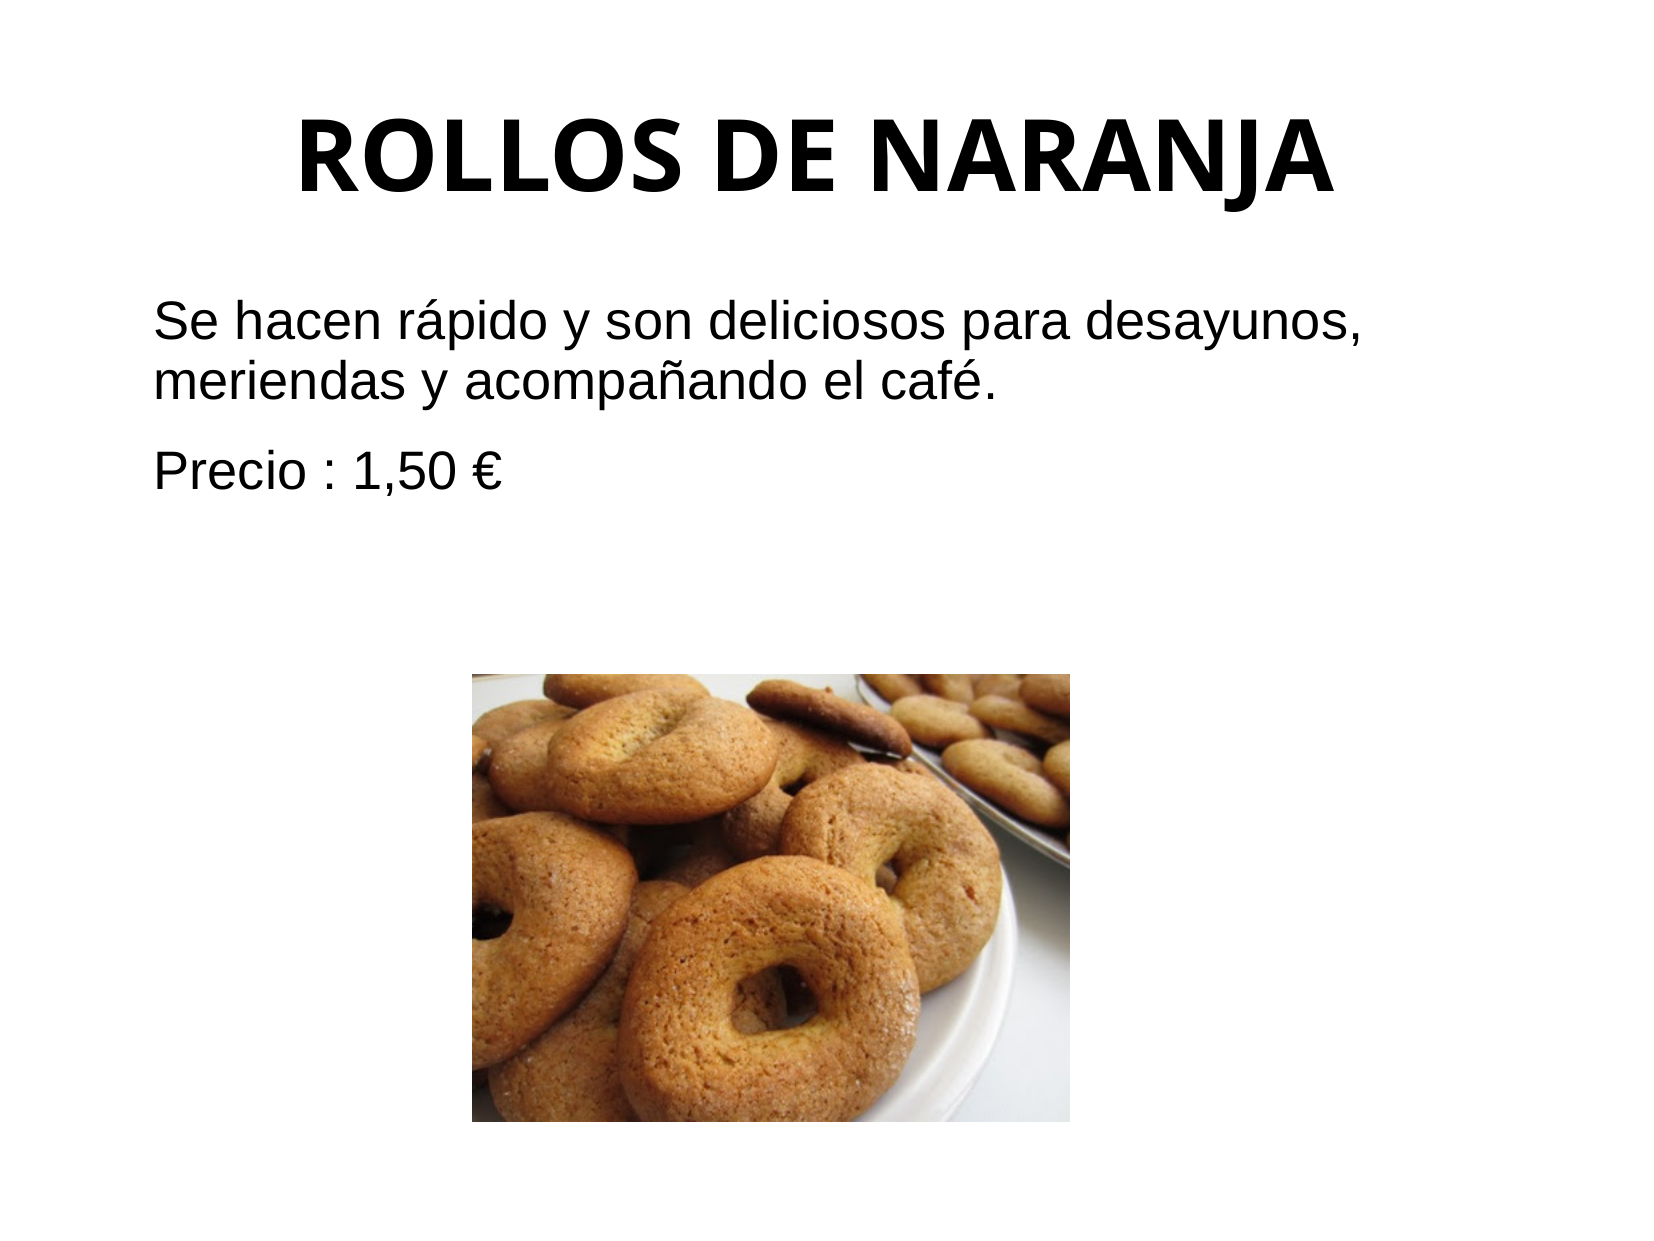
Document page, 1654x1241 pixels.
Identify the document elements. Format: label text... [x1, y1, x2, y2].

title ROLLOS DE NARANJA [82, 49, 1571, 257]
list Se hacen rápido y son deliciosos para desayunos, meriendas y acompañando el café. Precio : 1,50 € [82, 290, 1571, 1010]
picture [472, 674, 1070, 1122]
